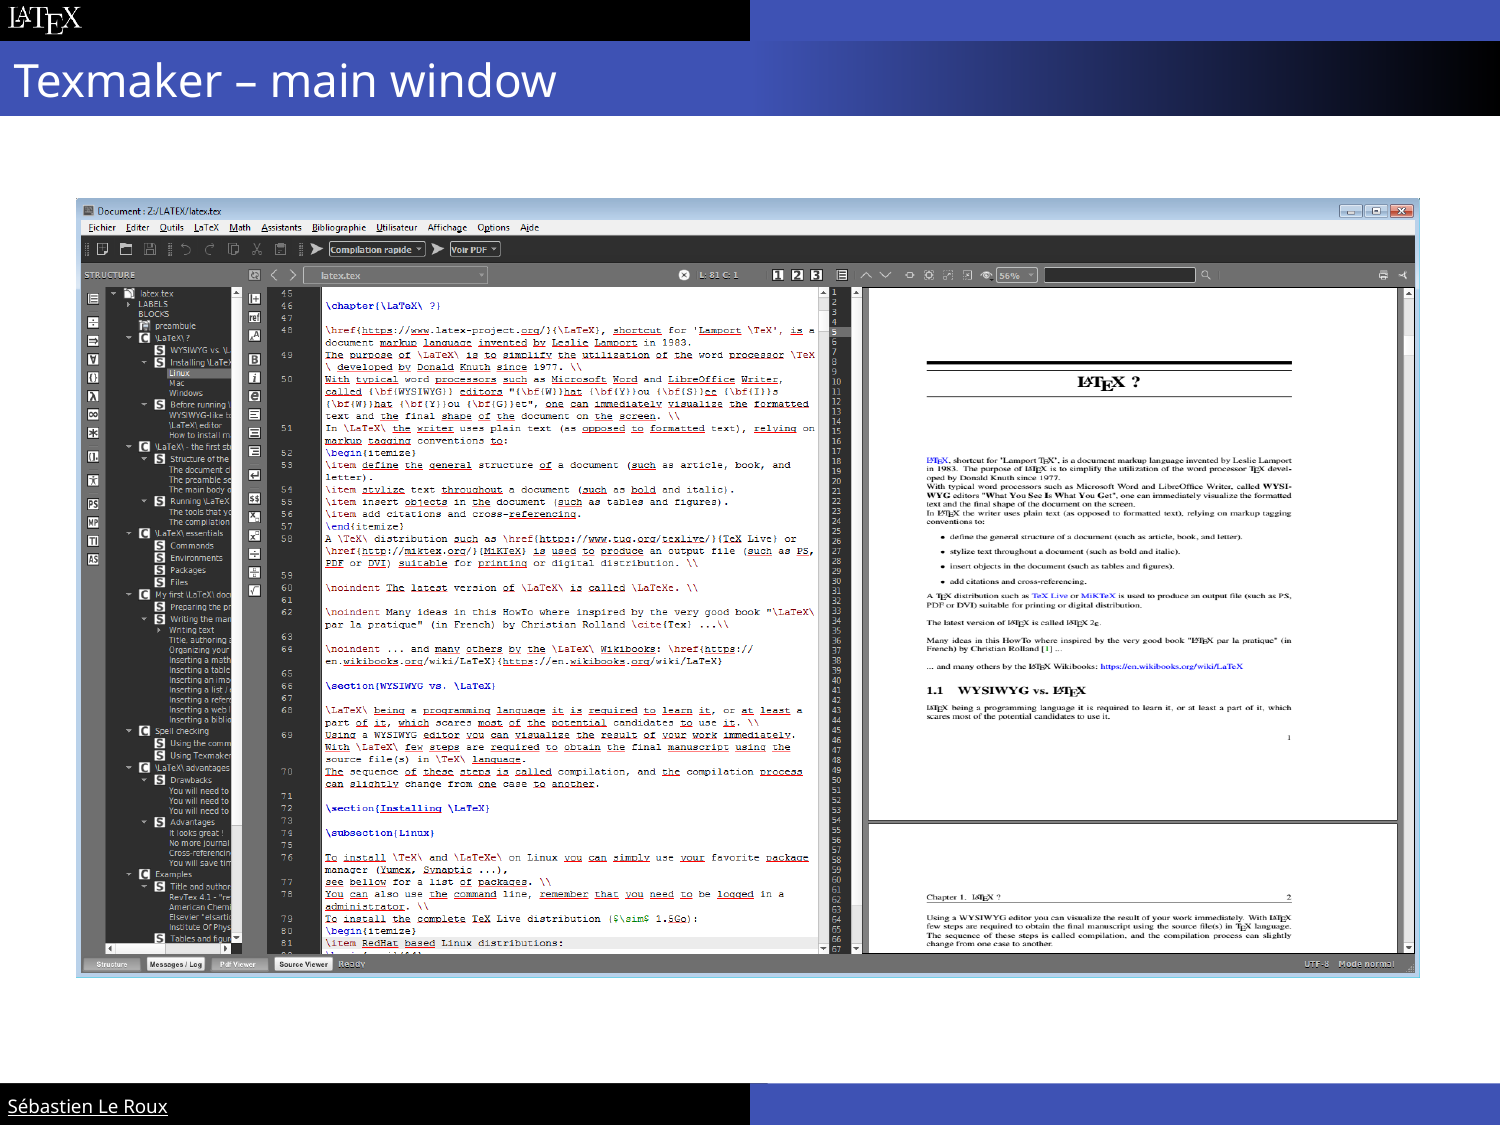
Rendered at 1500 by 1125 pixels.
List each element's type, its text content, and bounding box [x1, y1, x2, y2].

title Texmaker – main window [0, 41, 1500, 116]
picture [76, 198, 1420, 978]
picture [5, 3, 84, 37]
